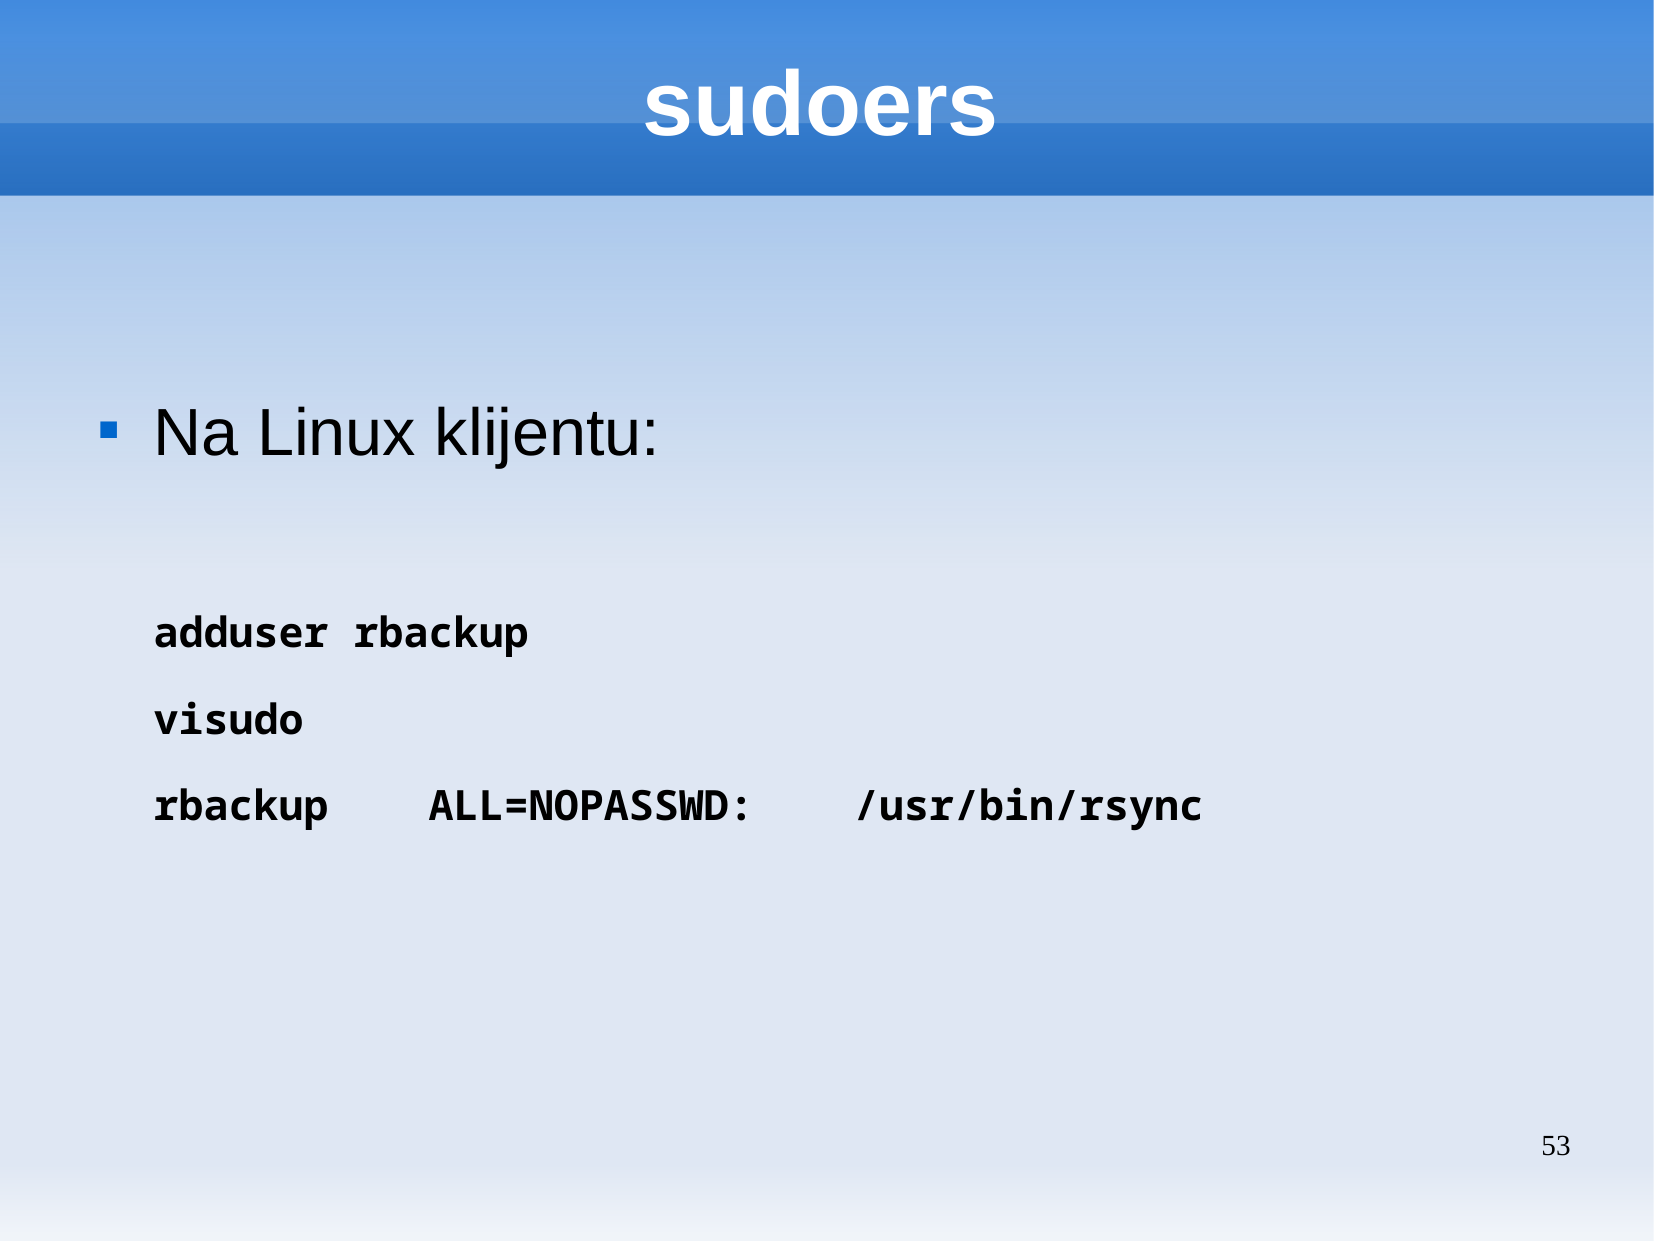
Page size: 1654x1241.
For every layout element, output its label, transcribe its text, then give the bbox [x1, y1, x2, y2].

title sudoers [76, 7, 1565, 200]
picture [0, 0, 1654, 1241]
list Na Linux klijentu: adduser rbackup visudo rbackup ALL=NOPASSWD: /usr/bin/rsync [82, 290, 1571, 1094]
